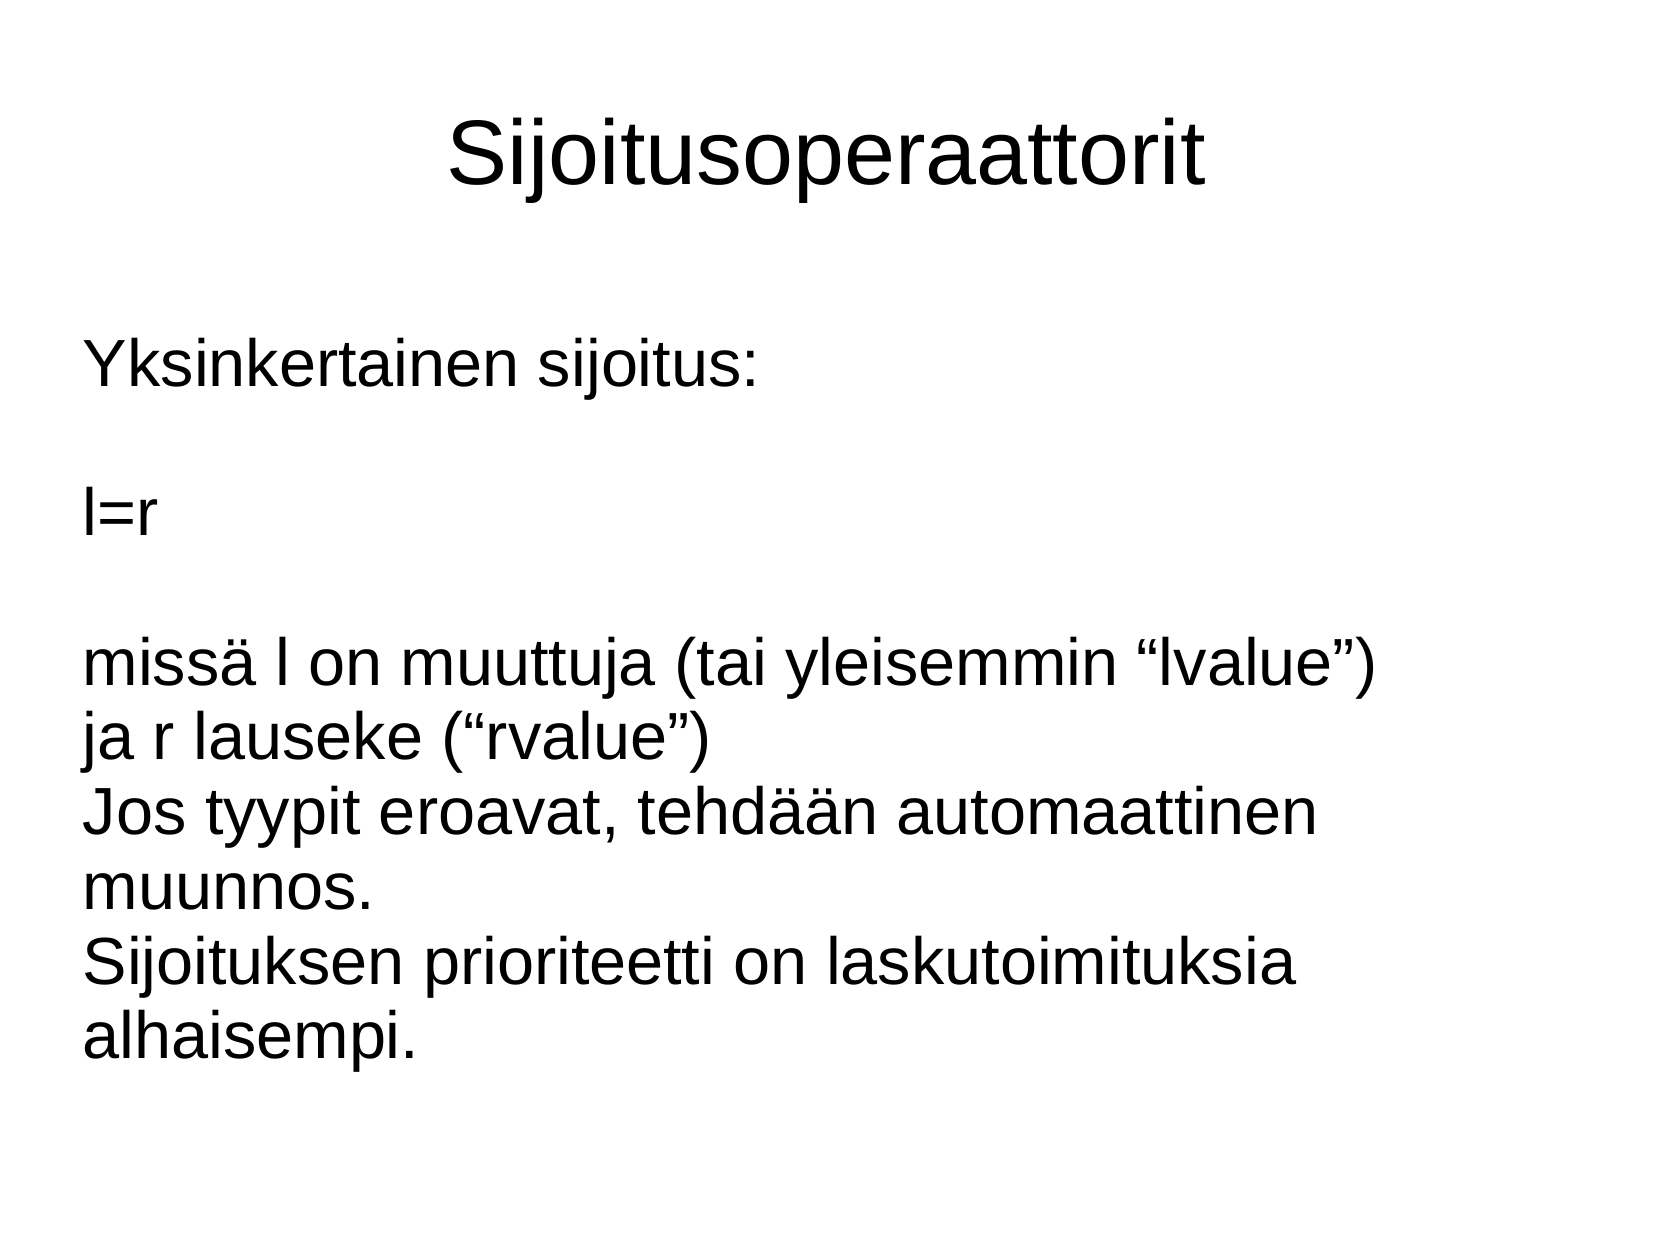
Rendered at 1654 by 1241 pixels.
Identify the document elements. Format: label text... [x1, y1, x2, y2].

subtitle Yksinkertainen sijoitus: l=r missä l on muuttuja (tai yleisemmin “lvalue”) ja r lauseke (“rvalue”) Jos tyypit eroavat, tehdään automaattinen muunnos. Sijoituksen prioriteetti on laskutoimituksia alhaisempi. [82, 297, 1571, 1102]
title Sijoitusoperaattorit [82, 56, 1571, 250]
